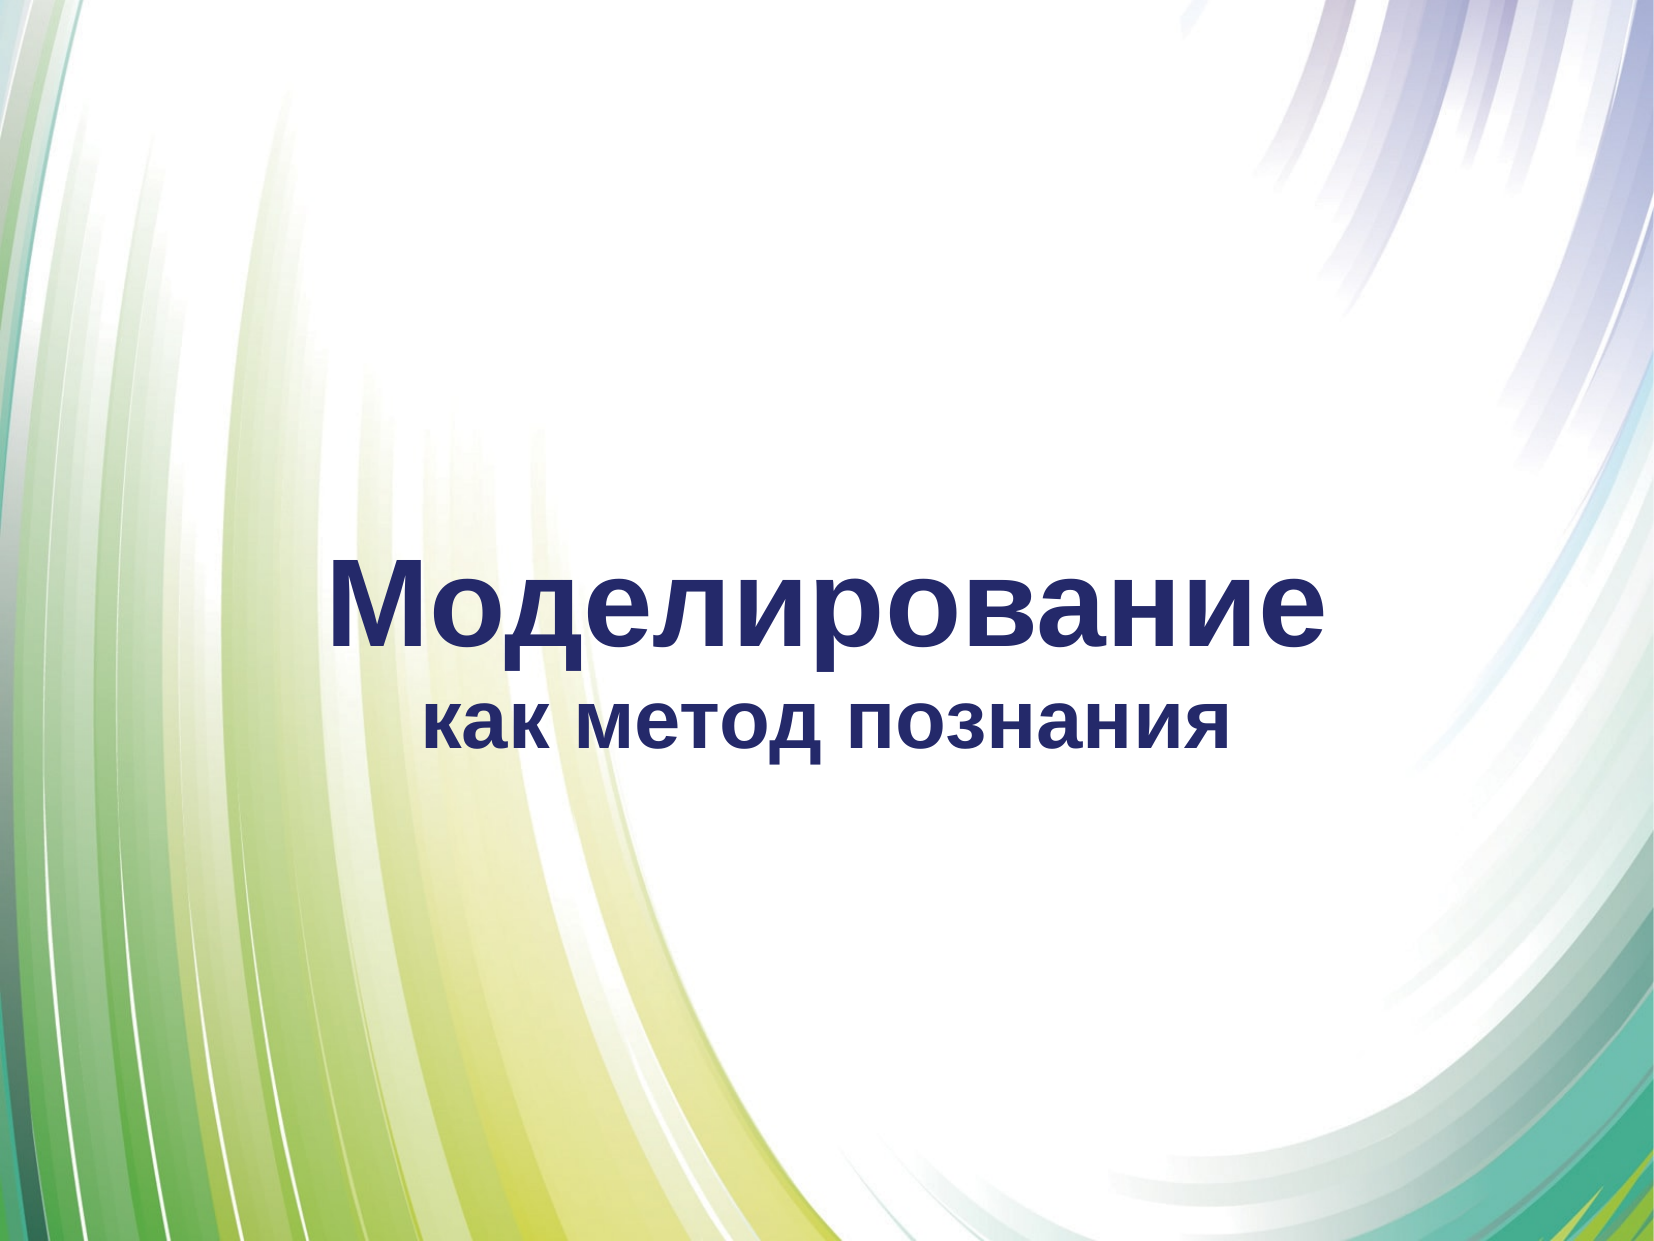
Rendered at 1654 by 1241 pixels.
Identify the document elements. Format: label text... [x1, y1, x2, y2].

picture [0, 0, 1654, 1241]
subtitle Моделирование как метод познания [82, 290, 1571, 1010]
